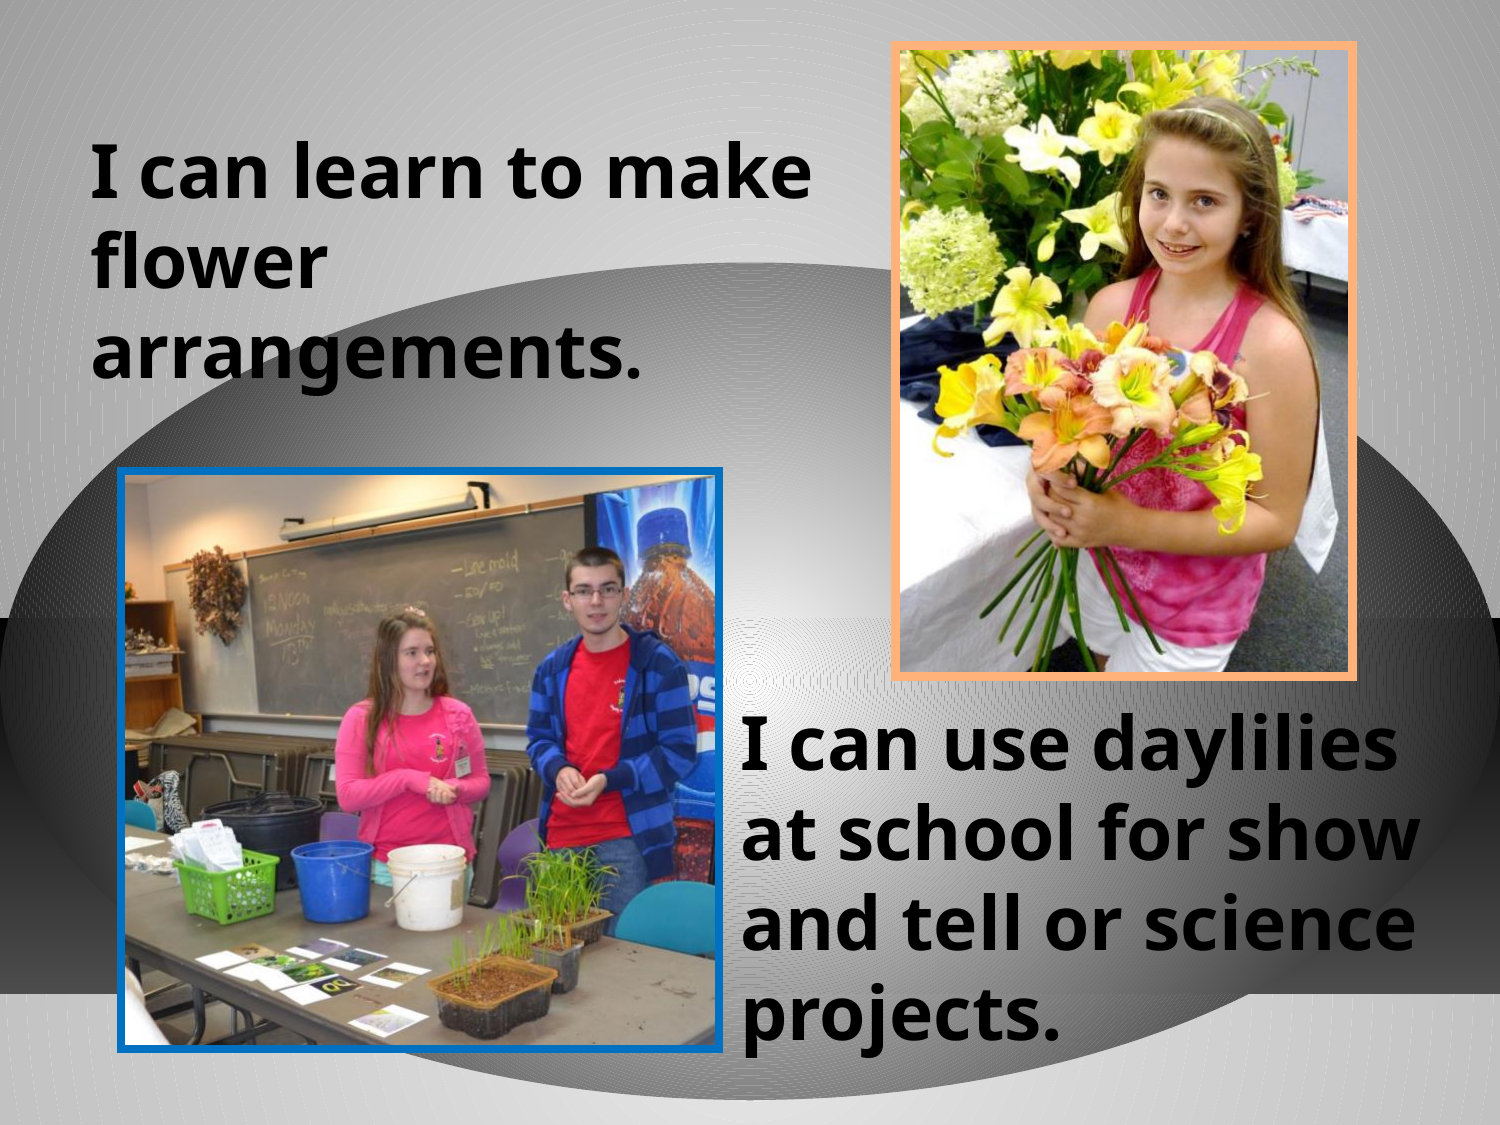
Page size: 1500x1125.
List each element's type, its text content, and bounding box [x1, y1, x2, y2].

text_box I can use daylilies at school for show and tell or science projects. [725, 687, 1438, 1112]
picture [125, 474, 715, 1046]
text_box I can learn to make flower arrangements. [75, 115, 901, 313]
picture [900, 50, 1349, 673]
